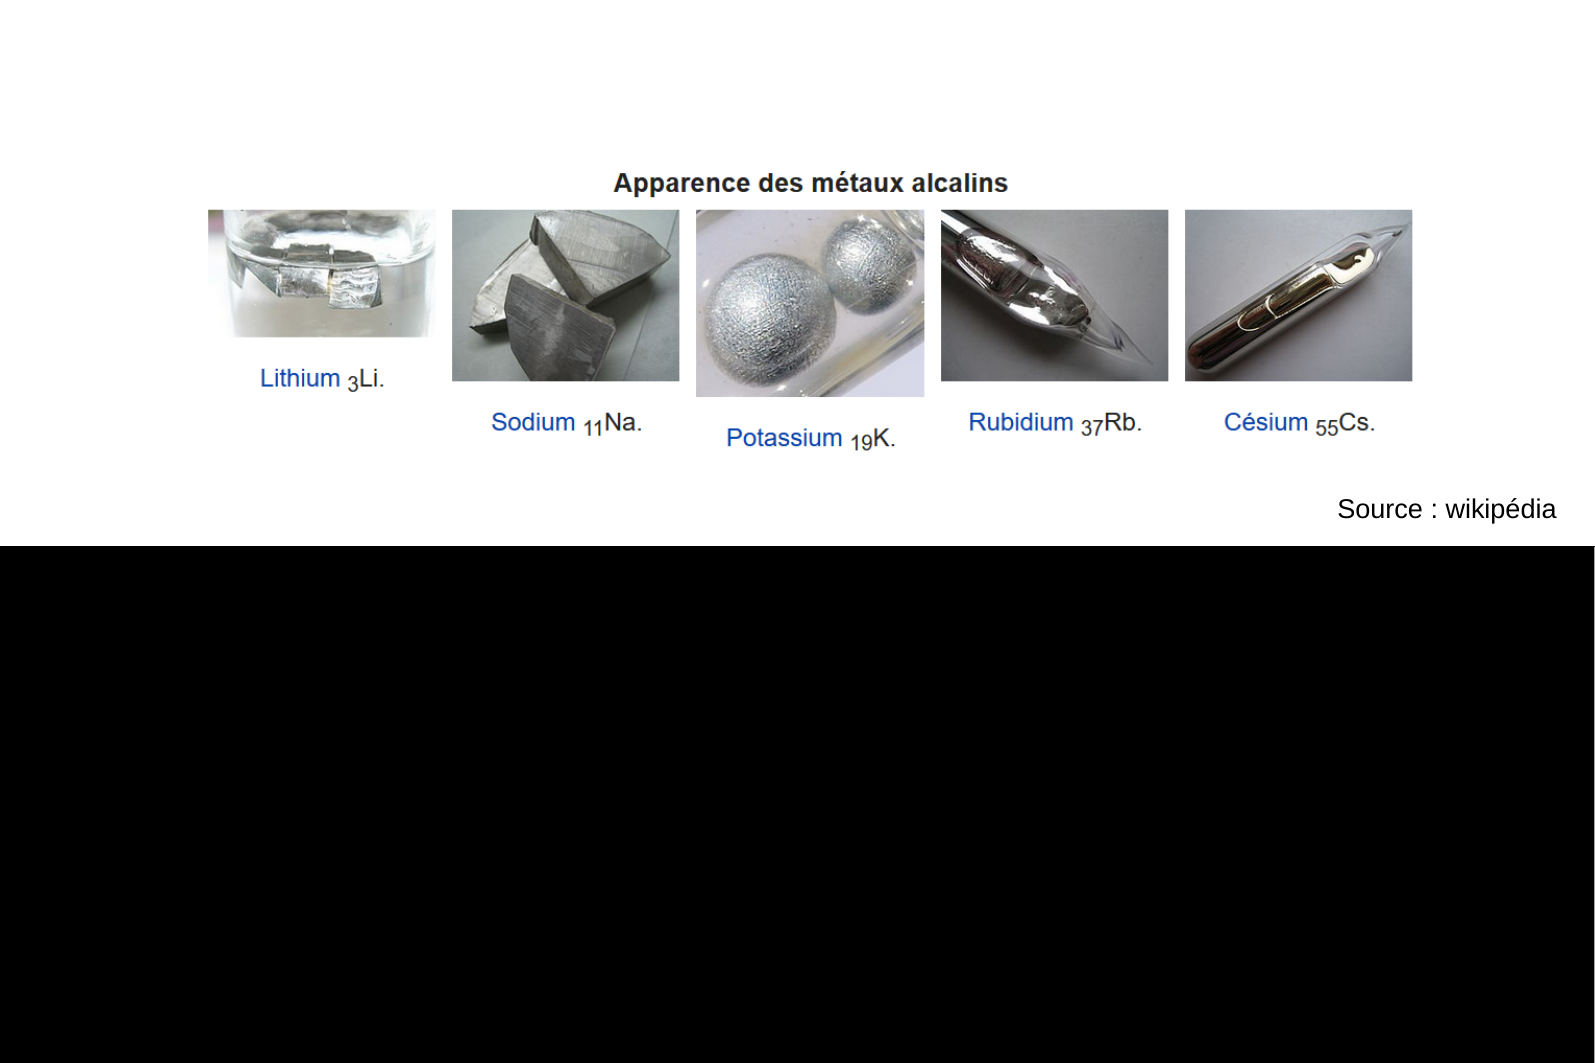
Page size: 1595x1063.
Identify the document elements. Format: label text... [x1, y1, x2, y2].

text_box Source : wikipédia [1322, 486, 1579, 532]
picture [155, 147, 1453, 464]
text_box [0, 546, 1595, 1063]
